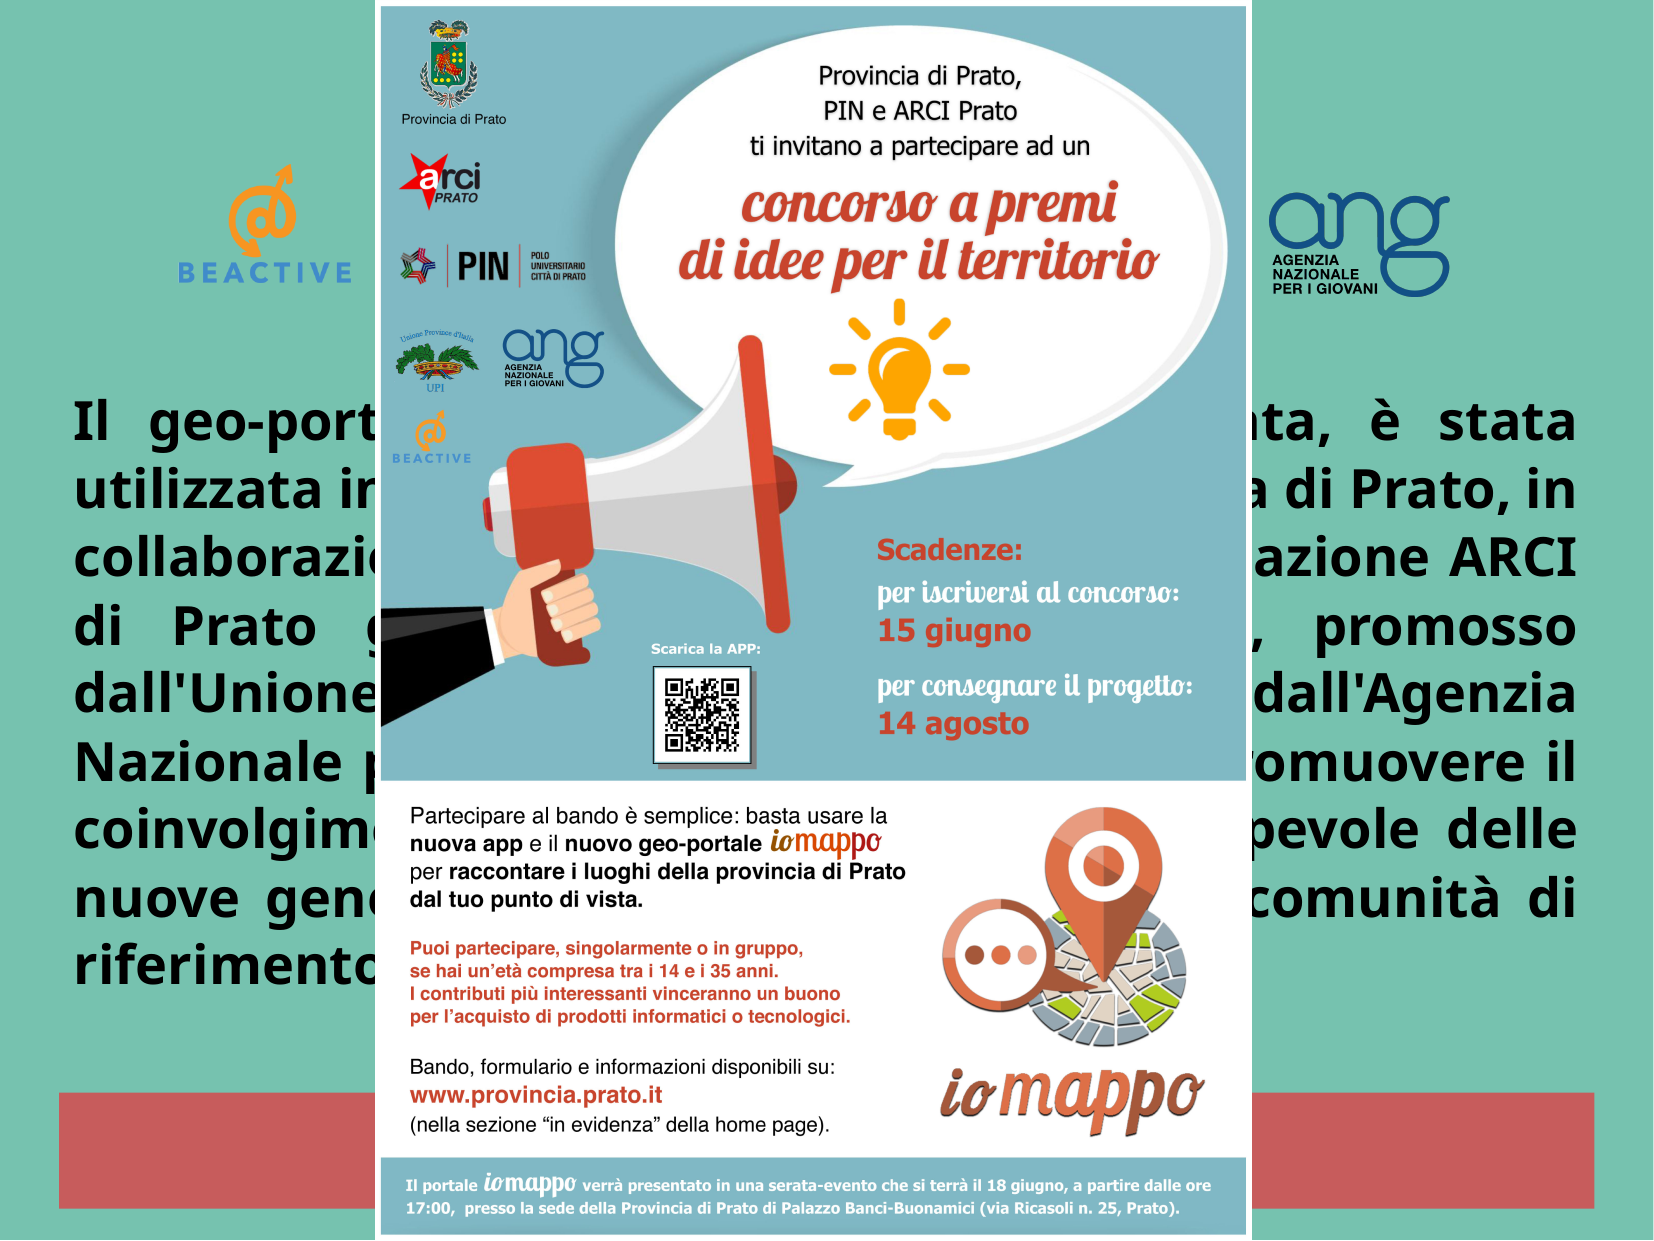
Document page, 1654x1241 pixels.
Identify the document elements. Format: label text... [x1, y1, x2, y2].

text_box Il geo-portale, e la app ad esso collegata, è stata utilizzata in via sperimentale dalla Provincia di Prato, in collaborazione con il PIN di Prato e l'Associazione ARCI di Prato grazie al progetto “be@ctive”, promosso dall'Unione Province d'Italia e finanziato dall'Agenzia Nazionale per i Giovani con la finalità di promuovere il coinvolgimento e la partecipazione consapevole delle nuove generazioni alla vita della propria comunità di riferimento. [59, 379, 375, 1004]
picture [375, 0, 1252, 1241]
text_box Il geo-portale, e la app ad esso collegata, è stata utilizzata in via sperimentale dalla Provincia di Prato, in collaborazione con il PIN di Prato e l'Associazione ARCI di Prato grazie al progetto “be@ctive”, promosso dall'Unione Province d'Italia e finanziato dall'Agenzia Nazionale per i Giovani con la finalità di promuovere il coinvolgimento e la partecipazione consapevole delle nuove generazioni alla vita della propria comunità di riferimento. [1252, 379, 1595, 1004]
picture [1269, 192, 1450, 298]
picture [177, 164, 355, 296]
